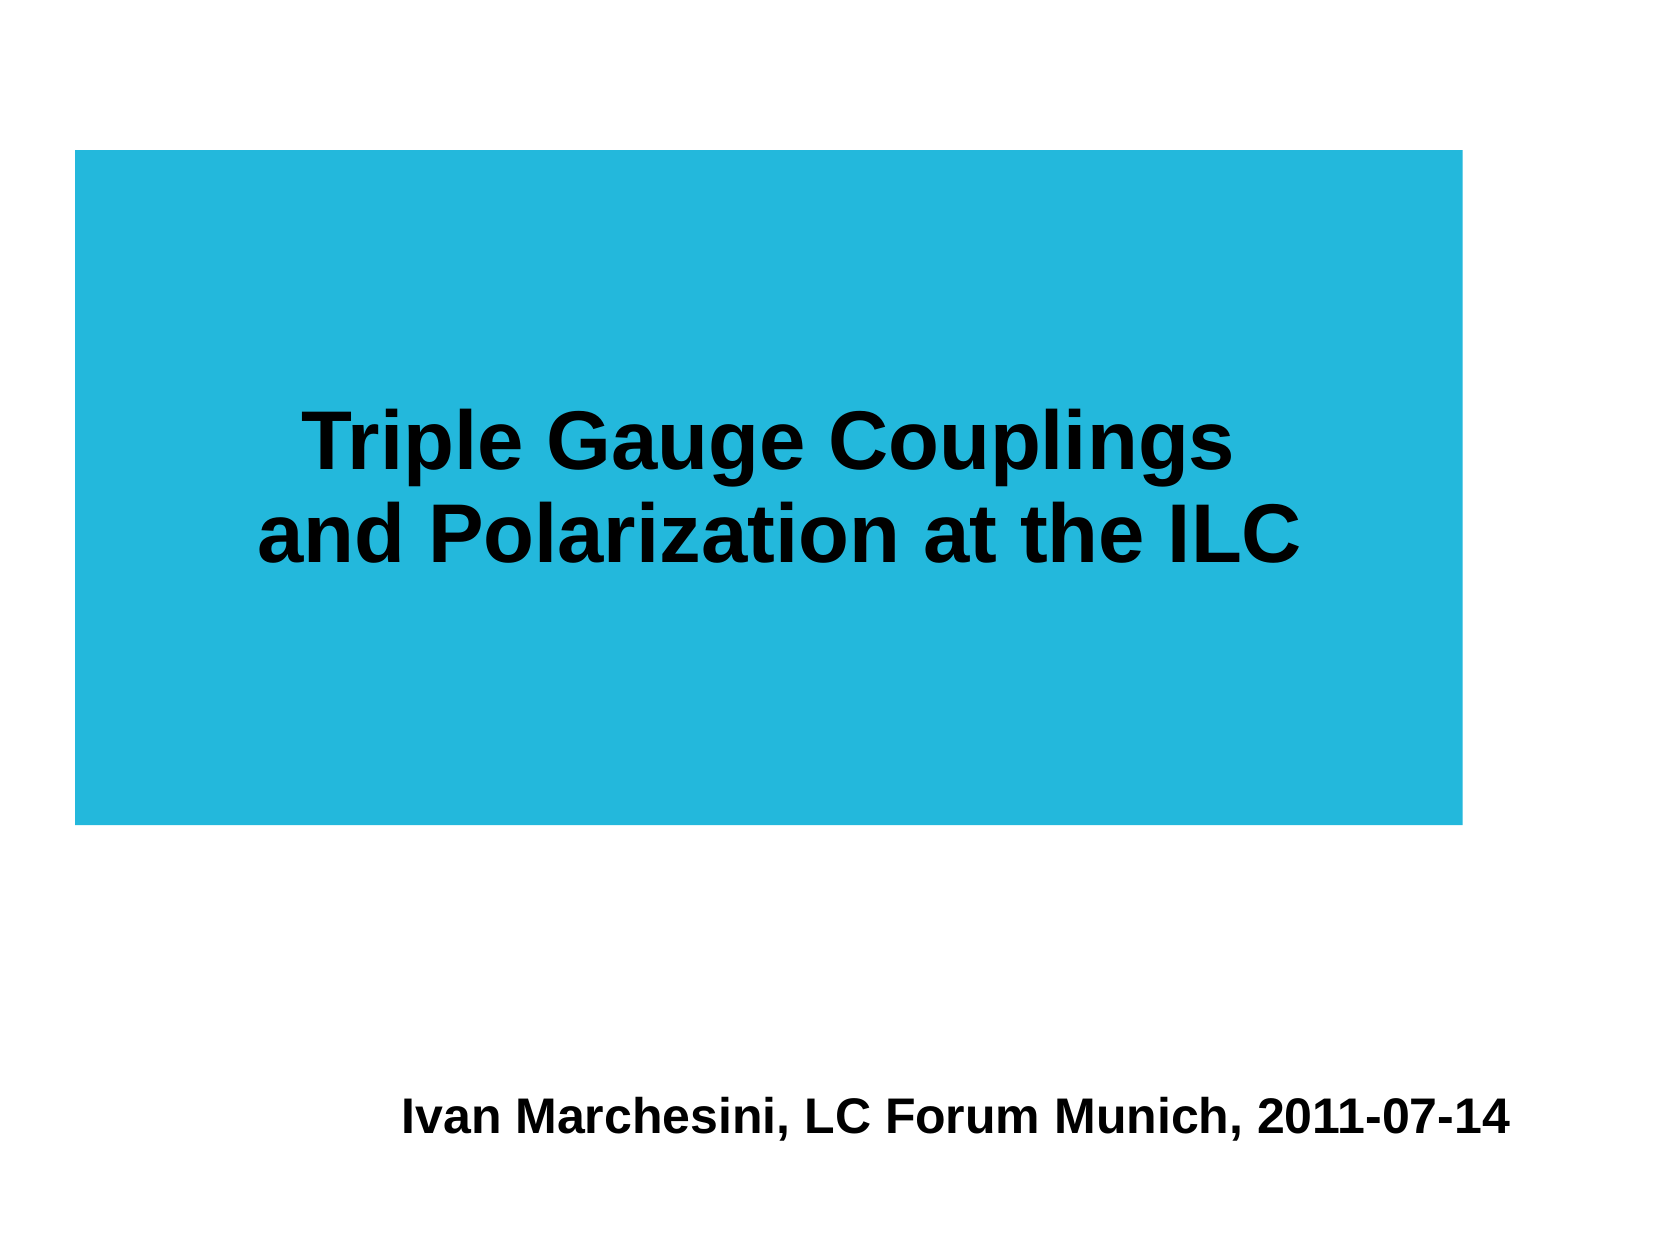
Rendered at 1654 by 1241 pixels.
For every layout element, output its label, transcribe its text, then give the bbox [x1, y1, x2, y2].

text_box Triple Gauge Couplings and Polarization at the ILC [75, 150, 1463, 826]
text_box Ivan Marchesini, LC Forum Munich, 2011-07-14 [375, 1087, 1538, 1201]
